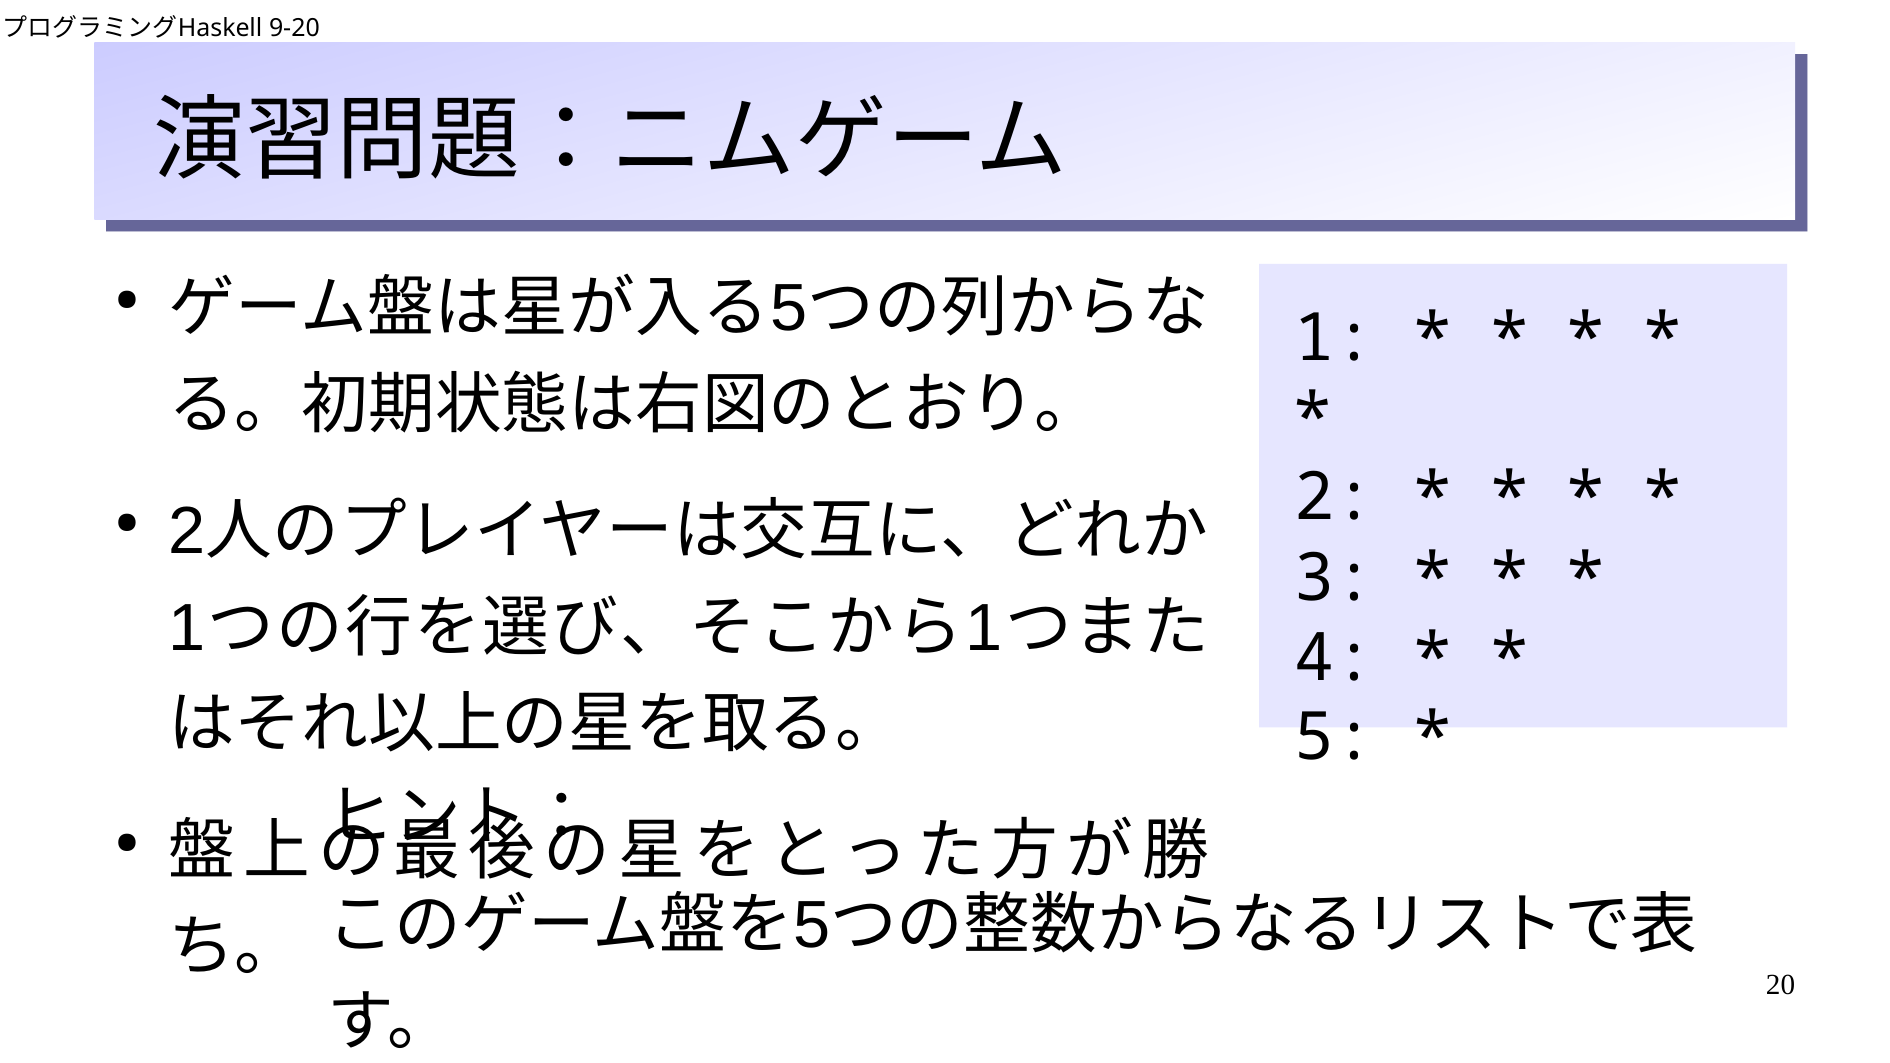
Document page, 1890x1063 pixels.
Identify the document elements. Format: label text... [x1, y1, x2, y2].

text_box 1: * * * * * 2: * * * * 3: * * * 4: * * 5: * [1259, 263, 1788, 728]
list ゲーム盤は星が入る5つの列からなる。初期状態は右図のとおり。 2人のプレイヤーは交互に、どれか1つの行を選び、そこから1つまたはそれ以上の星を取る。 盤上の最後の星をとった方が勝ち。 [94, 250, 1213, 716]
title 演習問題：ニムゲーム [94, 42, 1796, 220]
list ヒント： このゲーム盤を5つの整数からなるリストで表す。 数はそれぞれの列の石の残り数を意味する。 例えば、初期状態は [5,4,3,2,1] となる。 [324, 758, 1788, 1055]
